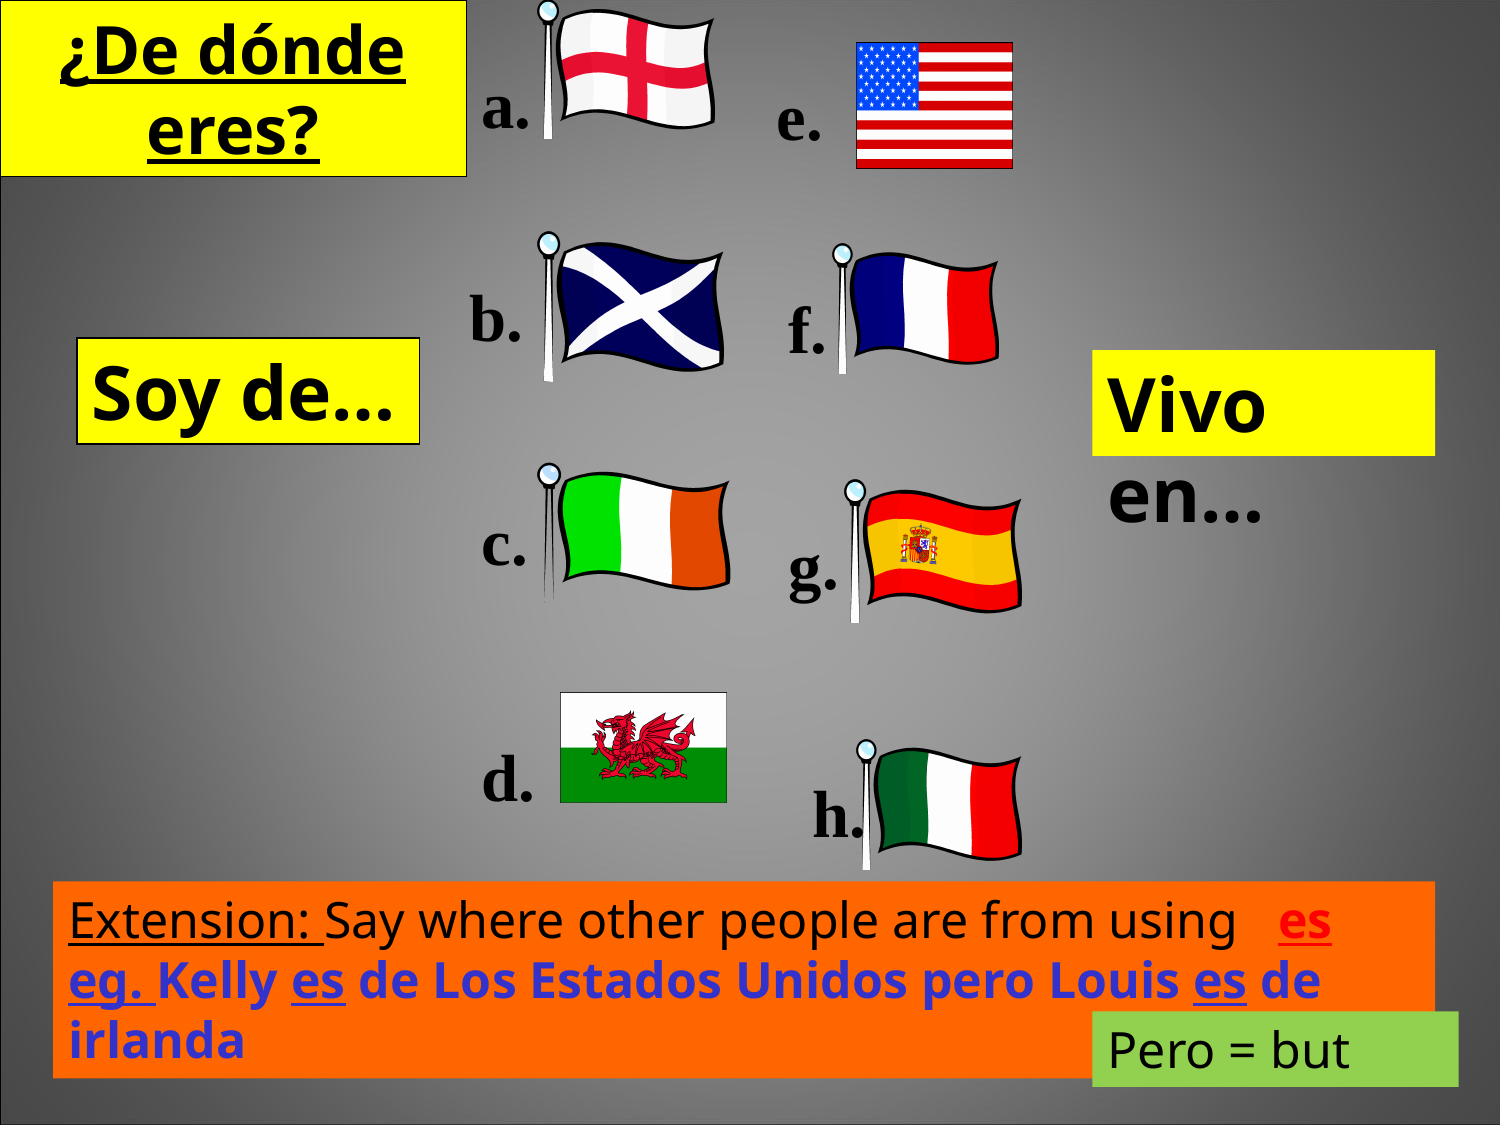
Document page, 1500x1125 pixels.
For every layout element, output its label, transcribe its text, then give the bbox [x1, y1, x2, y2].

picture [0, 0, 1500, 1125]
text_box e. [761, 66, 856, 162]
text_box c. [466, 491, 573, 587]
text_box Vivo en… [1092, 350, 1436, 456]
text_box h. [797, 763, 904, 859]
text_box Soy de… [76, 338, 420, 444]
text_box ¿De dónde eres? [0, 0, 467, 177]
text_box a. [466, 54, 573, 150]
text_box Pero = but [1092, 1011, 1459, 1087]
text_box f. [773, 278, 880, 374]
text_box Extension: Say where other people are from using es eg. Kelly es de Los Estados Unidos pero Louis es de irlanda [53, 881, 1436, 1079]
text_box g. [773, 515, 880, 611]
text_box b. [454, 267, 561, 363]
text_box d. [466, 727, 573, 823]
